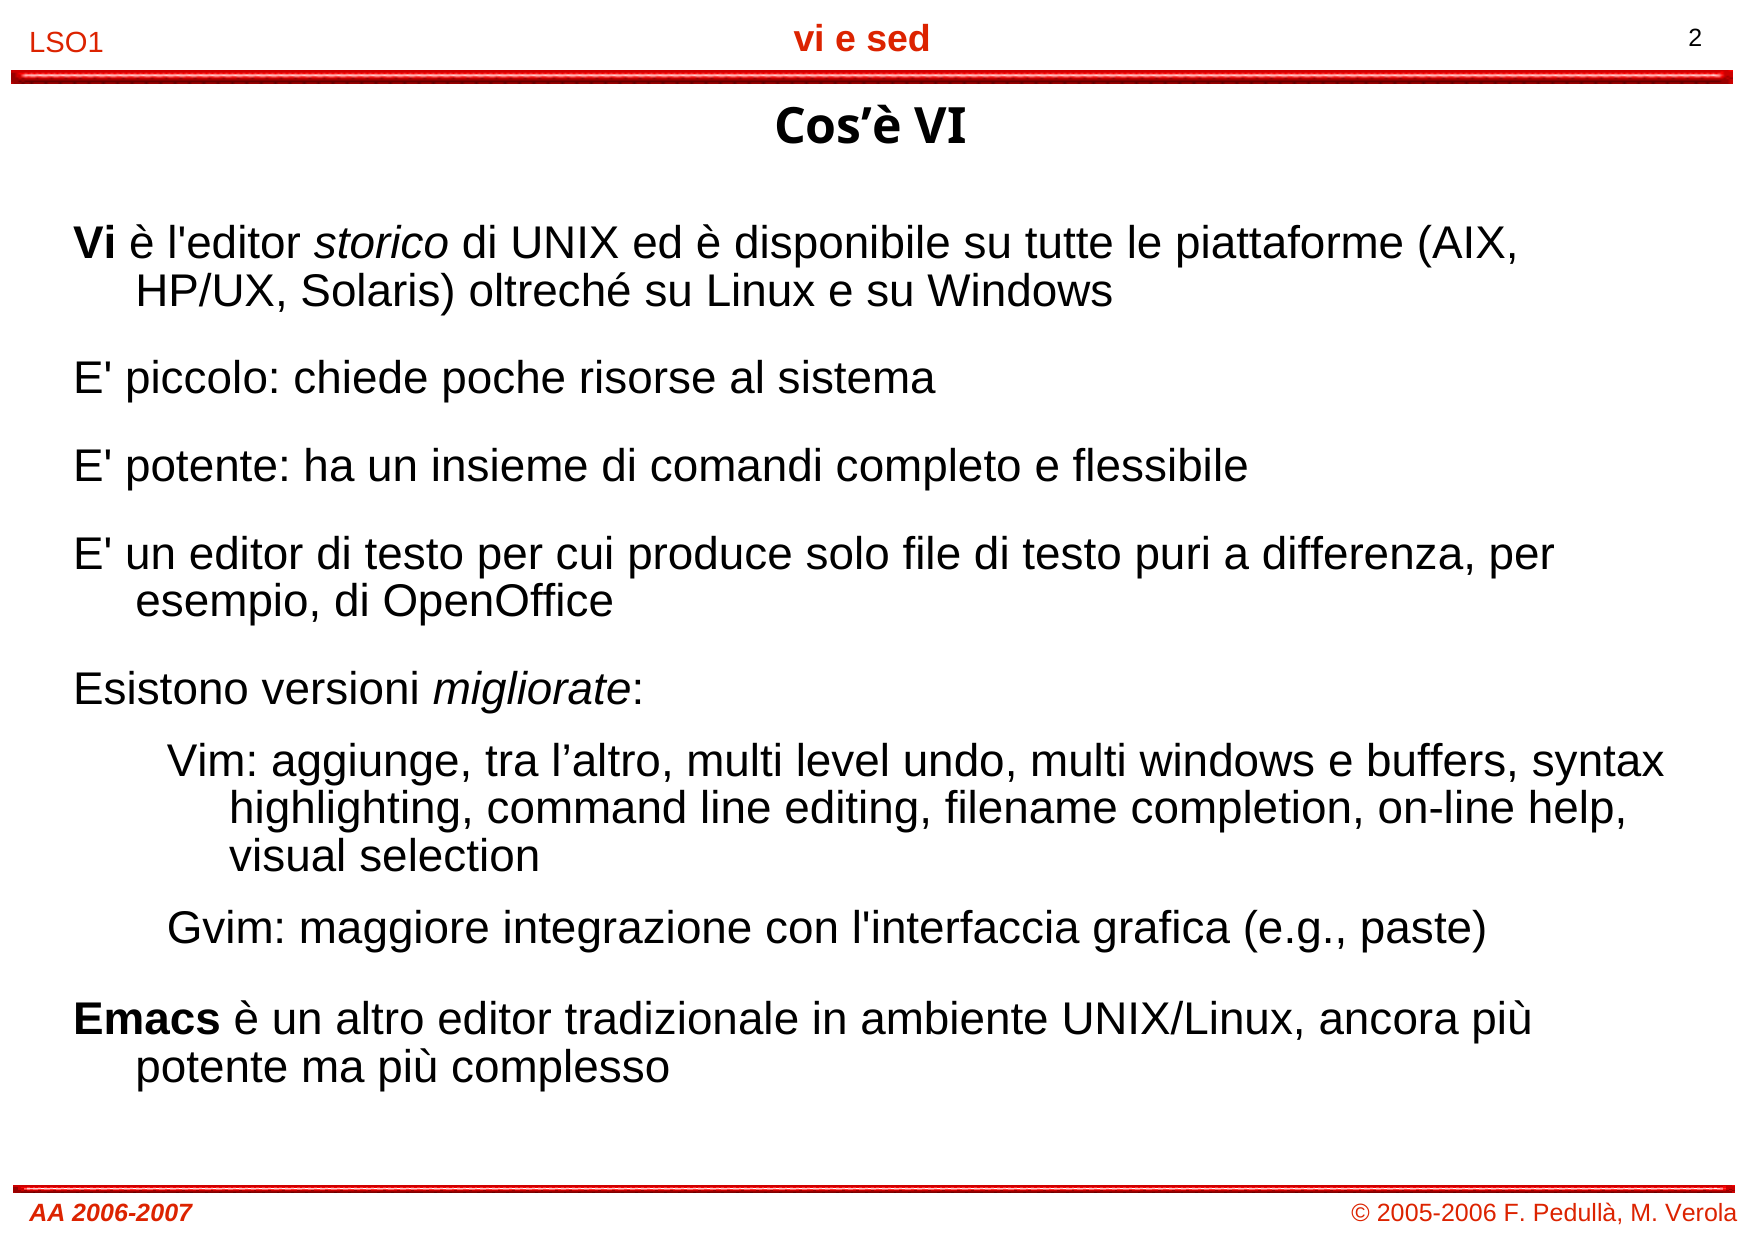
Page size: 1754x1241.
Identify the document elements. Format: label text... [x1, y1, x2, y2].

title Cos’è VI [730, 78, 1011, 174]
picture [11, 70, 1733, 84]
picture [13, 1185, 1735, 1193]
list Vi è l'editor storico di UNIX ed è disponibile su tutte le piattaforme (AIX, HP/UX, Solaris) oltreché su Linux e su Windows E' piccolo: chiede poche risorse al sistema E' potente: ha un insieme di comandi completo e flessibile E' un editor di testo per cui produce solo file di testo puri a differenza, per esempio, di OpenOffice Esistono versioni migliorate: Vim: aggiunge, tra l’altro, multi level undo, multi windows e buffers, syntax highlighting, command line editing, filename completion, on-line help, visual selection Gvim: maggiore integrazione con l'interfaccia grafica (e.g., paste) Emacs è un altro editor tradizionale in ambiente UNIX/Linux, ancora più potente ma più complesso [58, 212, 1696, 1133]
